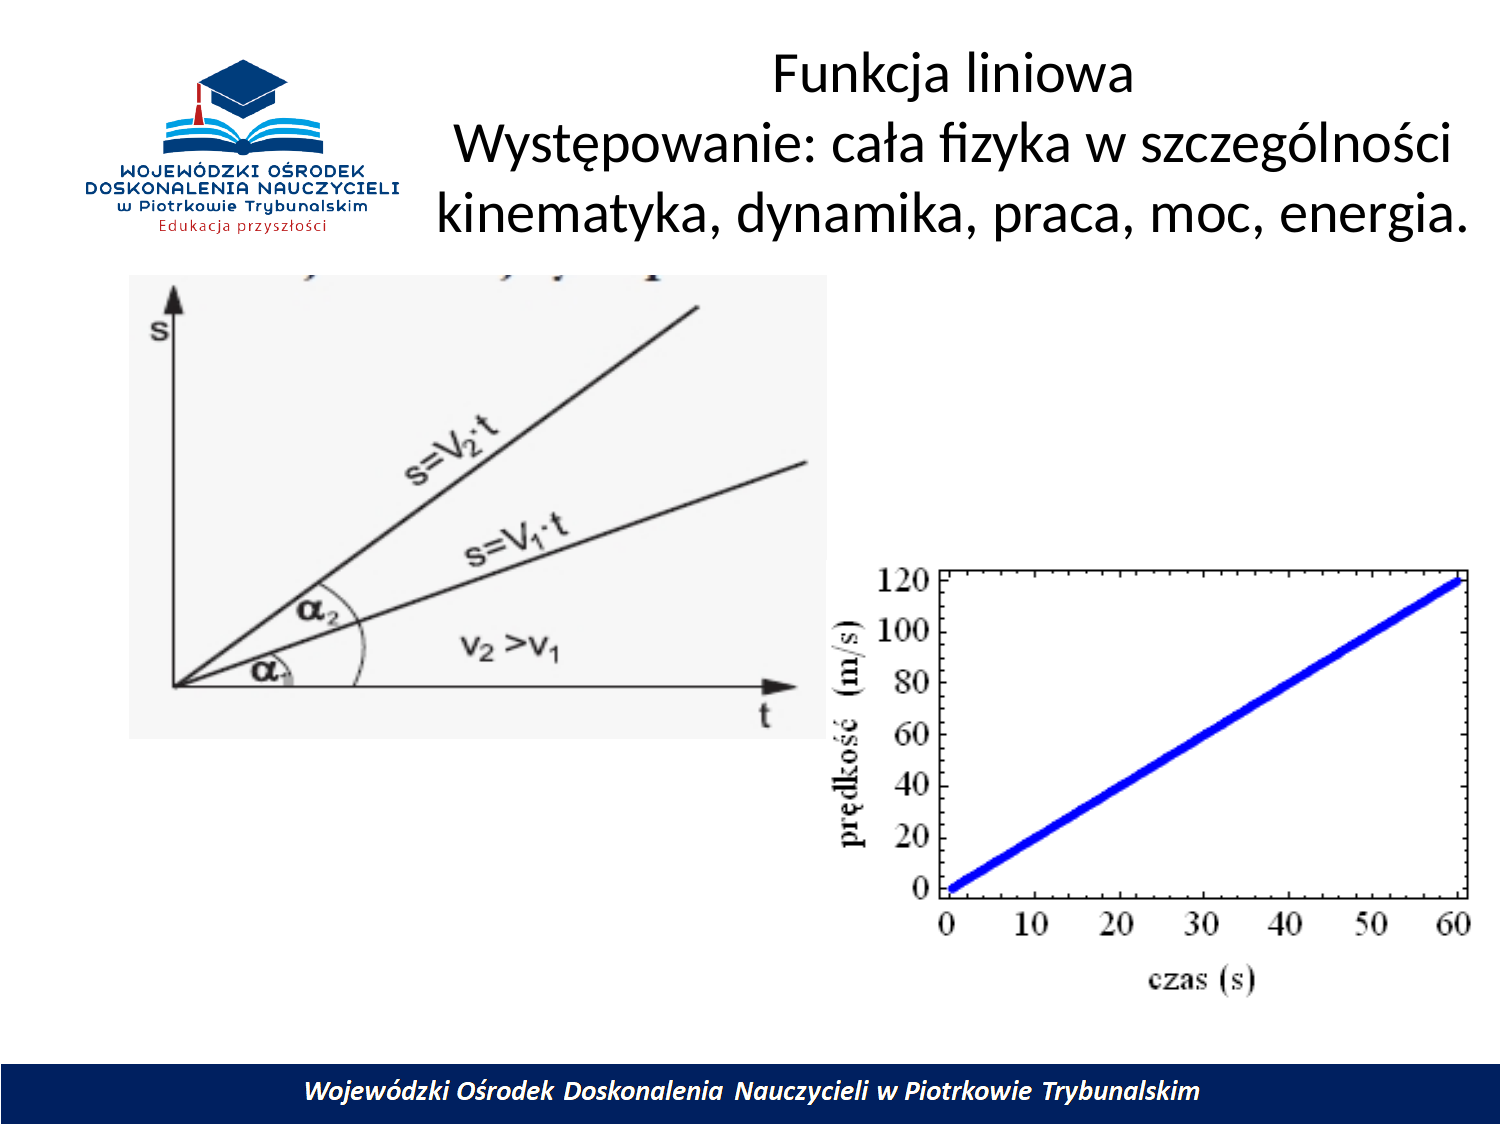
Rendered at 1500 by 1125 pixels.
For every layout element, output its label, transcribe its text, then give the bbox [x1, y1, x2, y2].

title Funkcja liniowa Występowanie: cała fizyka w szczególności kinematyka, dynamika, praca, moc, energia. [407, 31, 1500, 246]
picture [129, 275, 1477, 1004]
